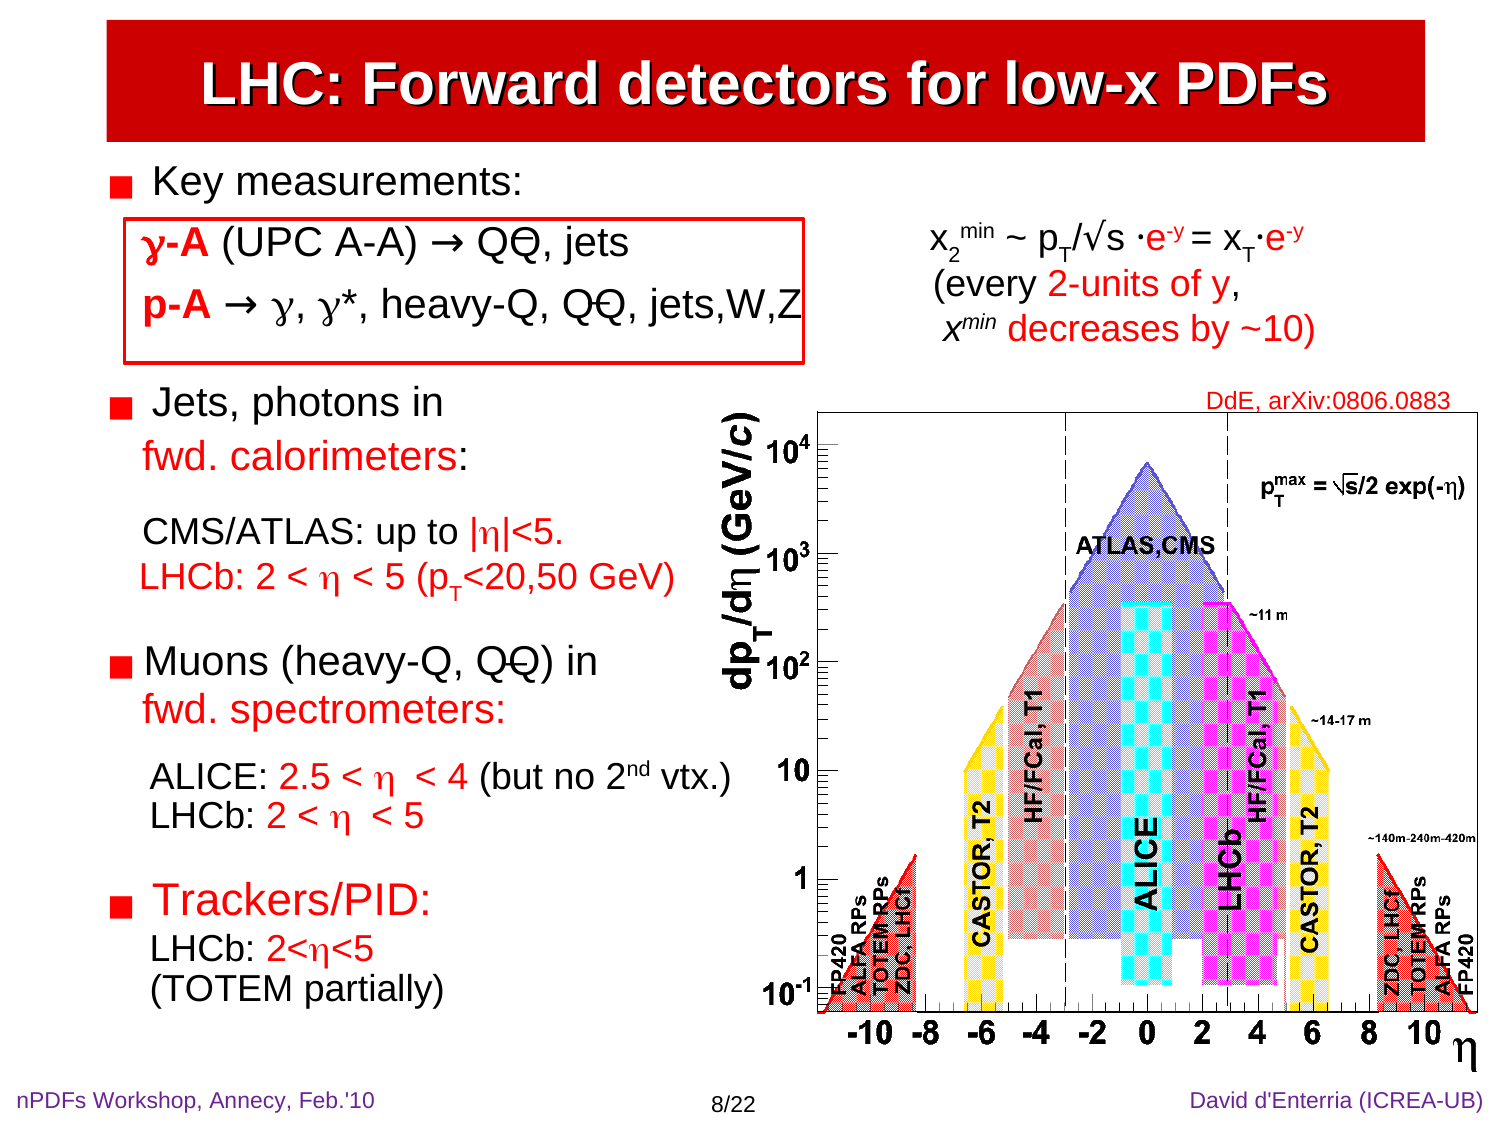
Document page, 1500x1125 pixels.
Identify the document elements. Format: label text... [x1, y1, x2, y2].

text_box ■ Key measurements: g-A (UPC A-A) → QQ, jets p-A → g, g*, heavy-Q, QQ, jets,W,Z ■ Jets, photons in fwd. calorimeters: CMS/ATLAS: up to |h|<5. LHCb: 2 < h < 5 (pT<20,50 GeV) ■ Muons (heavy-Q, QQ) in fwd. spectrometers: ALICE: 2.5 < h < 4 (but no 2nd vtx.) LHCb: 2 < h < 5 ■ Trackers/PID: LHCb: 2<h<5 (TOTEM partially) [92, 161, 1451, 1057]
text_box _ [511, 196, 533, 263]
text_box _ [505, 621, 527, 688]
text_box DdE, arXiv:0806.0883 [1205, 384, 1480, 424]
text_box x2min ~ pT/√s ·e-y = xT·e-y [929, 206, 1314, 260]
text_box (every 2-units of y, xmin decreases by ~10) [932, 259, 1336, 347]
text_box _ [588, 261, 610, 328]
title LHC: Forward detectors for low-x PDFs [106, 19, 1426, 142]
picture [718, 398, 1481, 1072]
